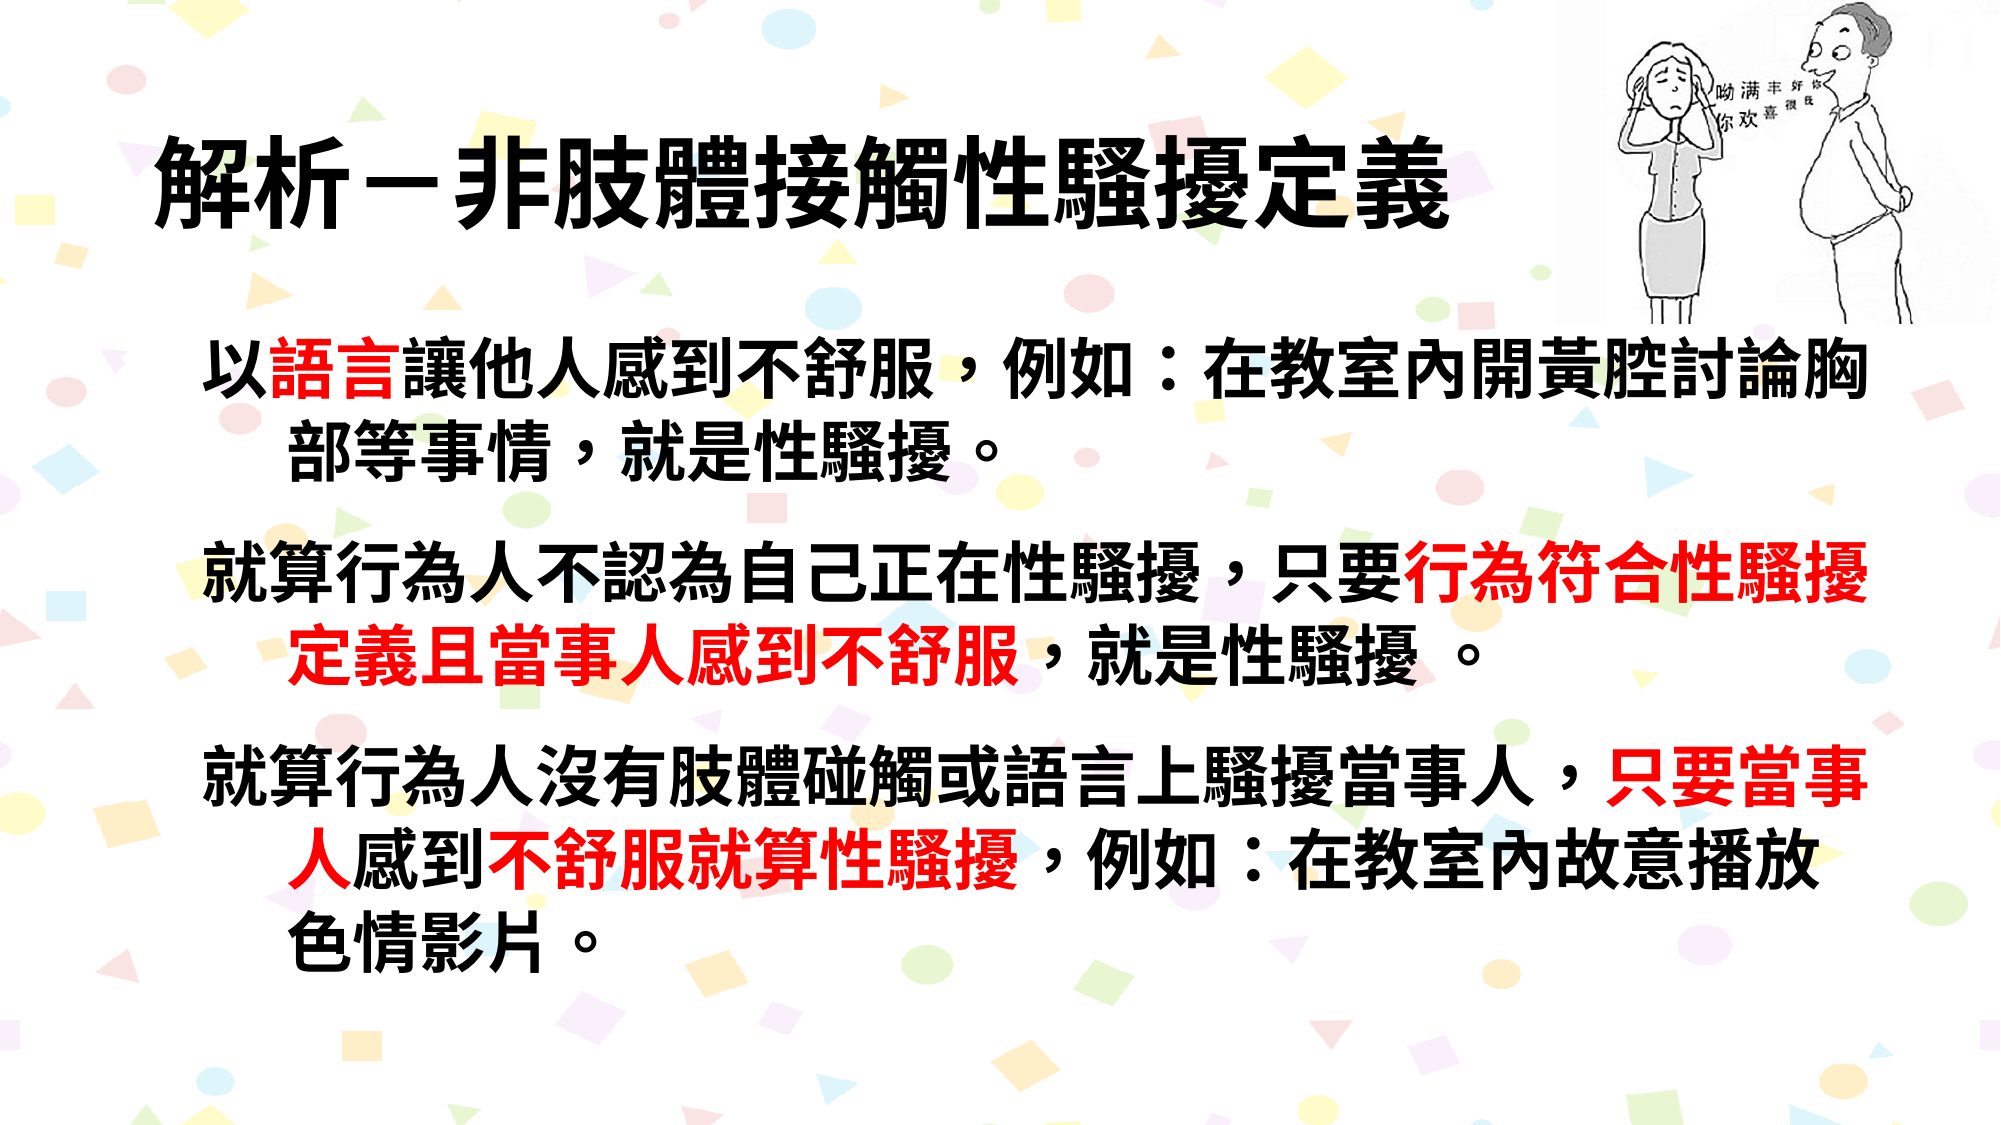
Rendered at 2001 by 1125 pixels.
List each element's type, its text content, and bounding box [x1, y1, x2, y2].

picture [1555, 0, 2000, 324]
list 以語言讓他人感到不舒服，例如：在教室內開黃腔討論胸部等事情，就是性騷擾。 就算行為人不認為自己正在性騷擾，只要行為符合性騷擾定義且當事人感到不舒服，就是性騷擾 。 就算行為人沒有肢體碰觸或語言上騷擾當事人，只要當事人感到不舒服就算性騷擾，例如：在教室內故意播放色情影片。 [102, 315, 1898, 1030]
title 解析－非肢體接觸性騷擾定義 [137, 59, 1555, 278]
